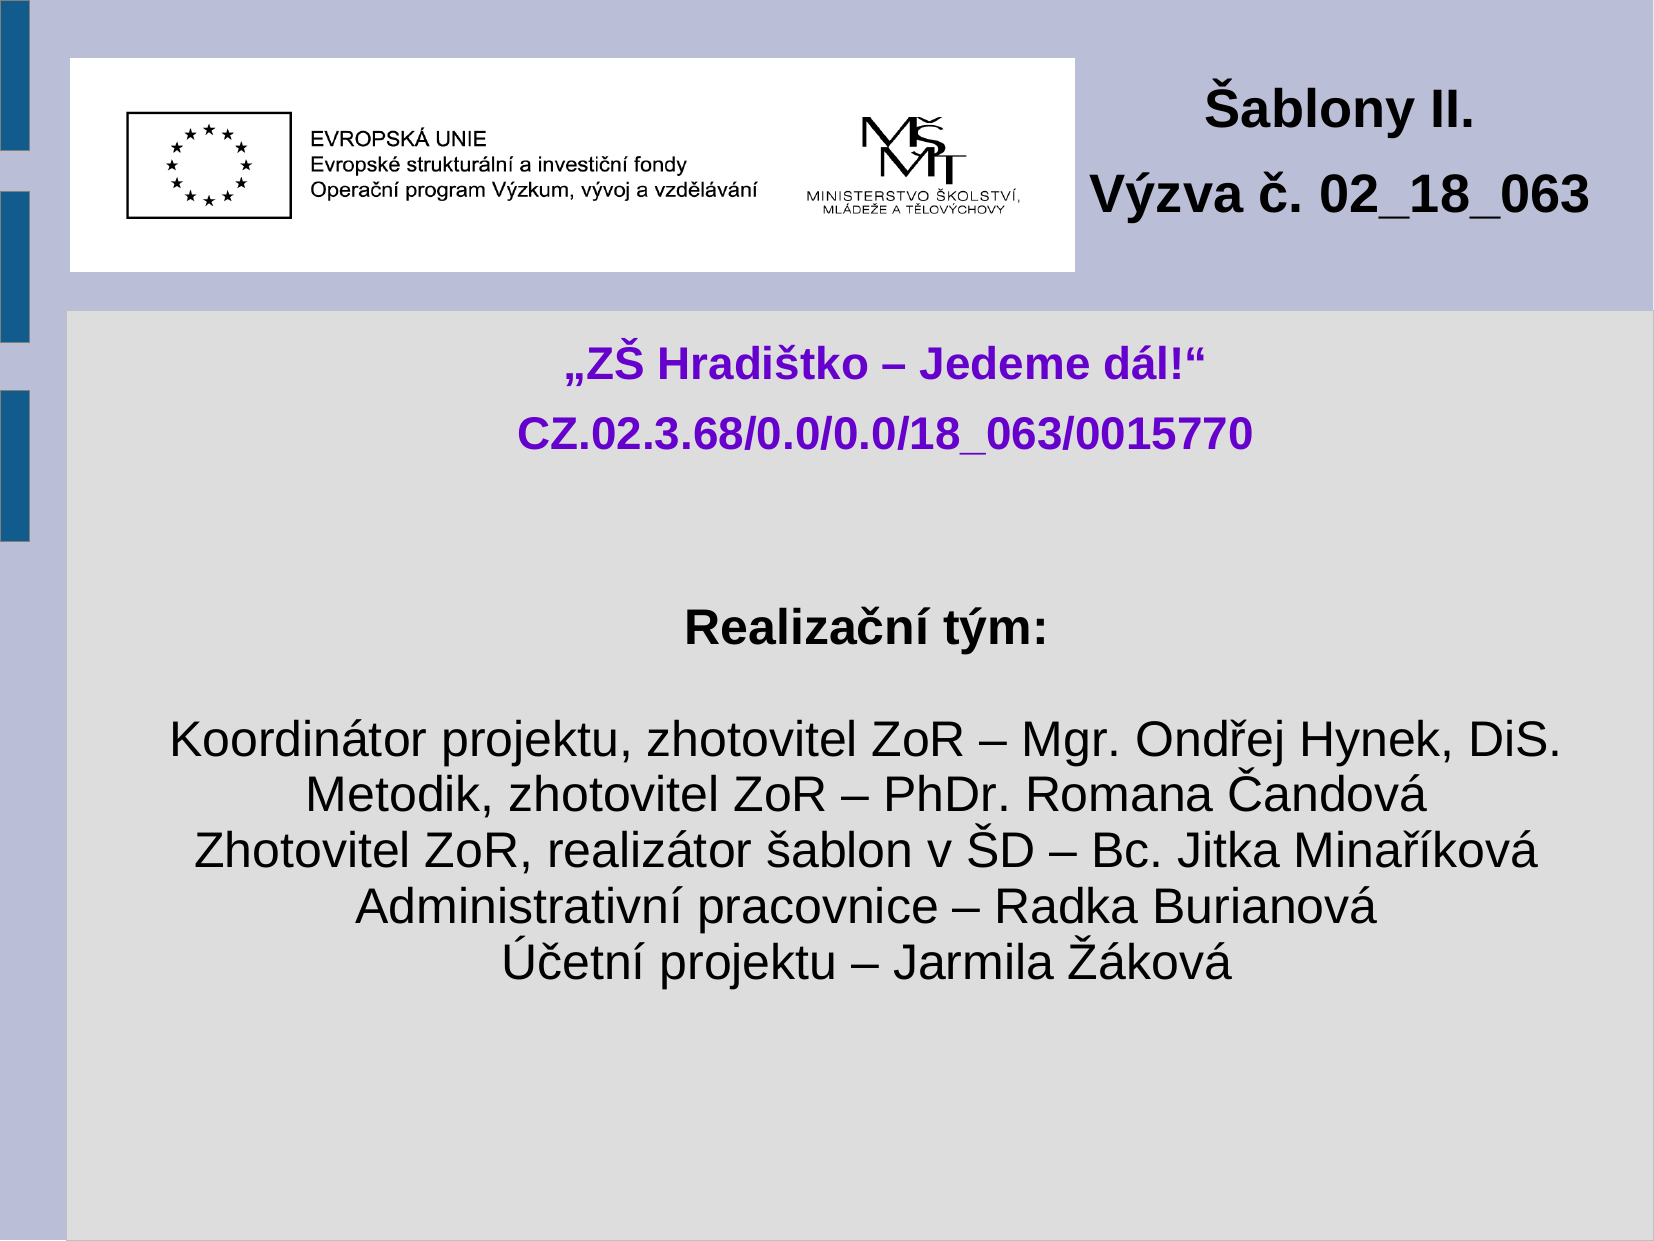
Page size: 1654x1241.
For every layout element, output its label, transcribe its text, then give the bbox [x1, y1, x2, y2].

text_box Šablony II. Výzva č. 02_18_063 [1039, 70, 1642, 283]
text_box Realizační tým: Koordinátor projektu, zhotovitel ZoR – Mgr. Ondřej Hynek, DiS. Metodik, zhotovitel ZoR – PhDr. Romana Čandová Zhotovitel ZoR, realizátor šablon v ŠD – Bc. Jitka Minaříková Administrativní pracovnice – Radka Burianová Účetní projektu – Jarmila Žáková [87, 330, 1647, 1241]
picture [70, 58, 1075, 272]
